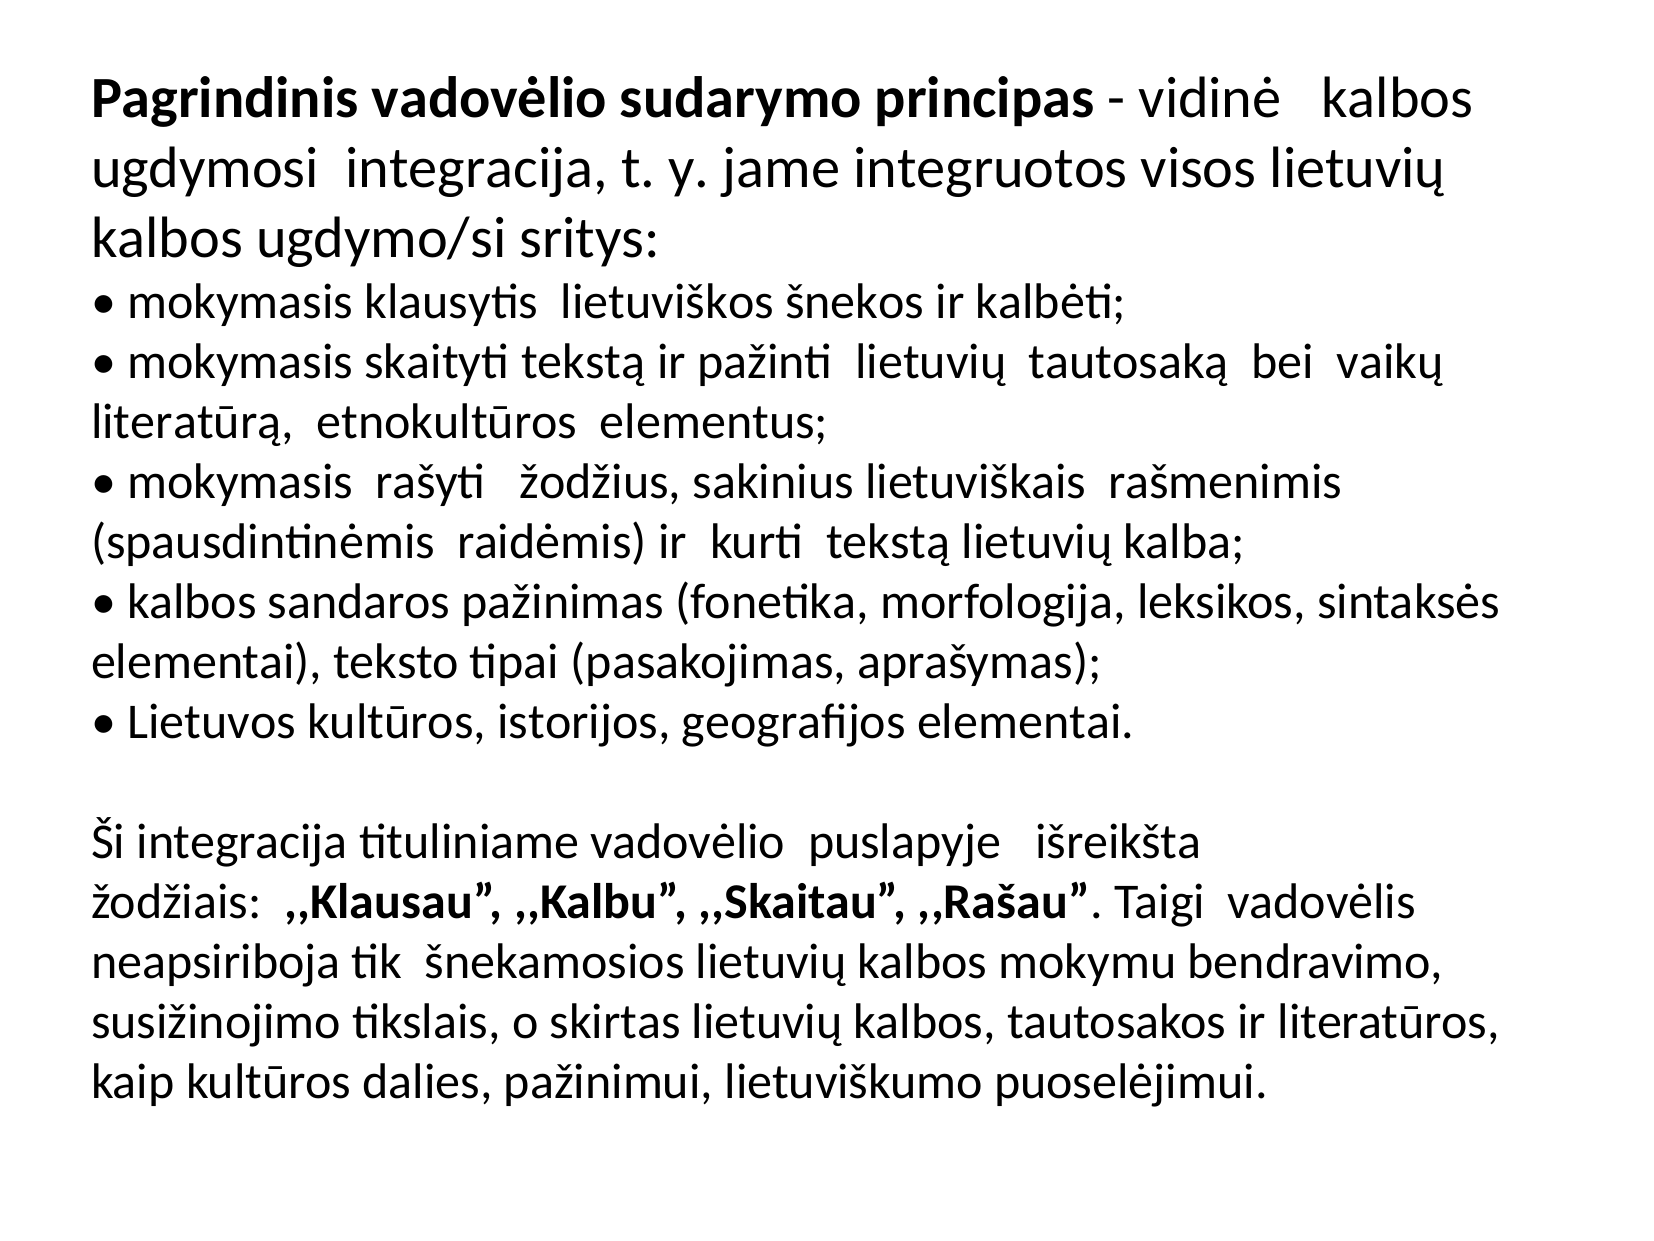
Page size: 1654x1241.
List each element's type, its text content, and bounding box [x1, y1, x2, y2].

text_box Pagrindinis vadovėlio sudarymo principas - vidinė kalbos ugdymosi integracija, t. y. jame integruotos visos lietuvių kalbos ugdymo/si sritys: • mokymasis klausytis lietuviškos šnekos ir kalbėti; • mokymasis skaityti tekstą ir pažinti lietuvių tautosaką bei vaikų literatūrą, etnokultūros elementus; • mokymasis rašyti žodžius, sakinius lietuviškais rašmenimis (spausdintinėmis raidėmis) ir kurti tekstą lietuvių kalba; • kalbos sandaros pažinimas (fonetika, morfologija, leksikos, sintaksės elementai), teksto tipai (pasakojimas, aprašymas); • Lietuvos kultūros, istorijos, geografijos elementai. Ši integracija tituliniame vadovėlio puslapyje išreikšta žodžiais: ,,Klausau”, ,,Kalbu”, ,,Skaitau”, ,,Rašau”. Taigi vadovėlis neapsiriboja tik šnekamosios lietuvių kalbos mokymu bendravimo, susižinojimo tikslais, o skirtas lietuvių kalbos, tautosakos ir literatūros, kaip kultūros dalies, pažinimui, lietuviškumo puoselėjimui. [76, 51, 1595, 1127]
